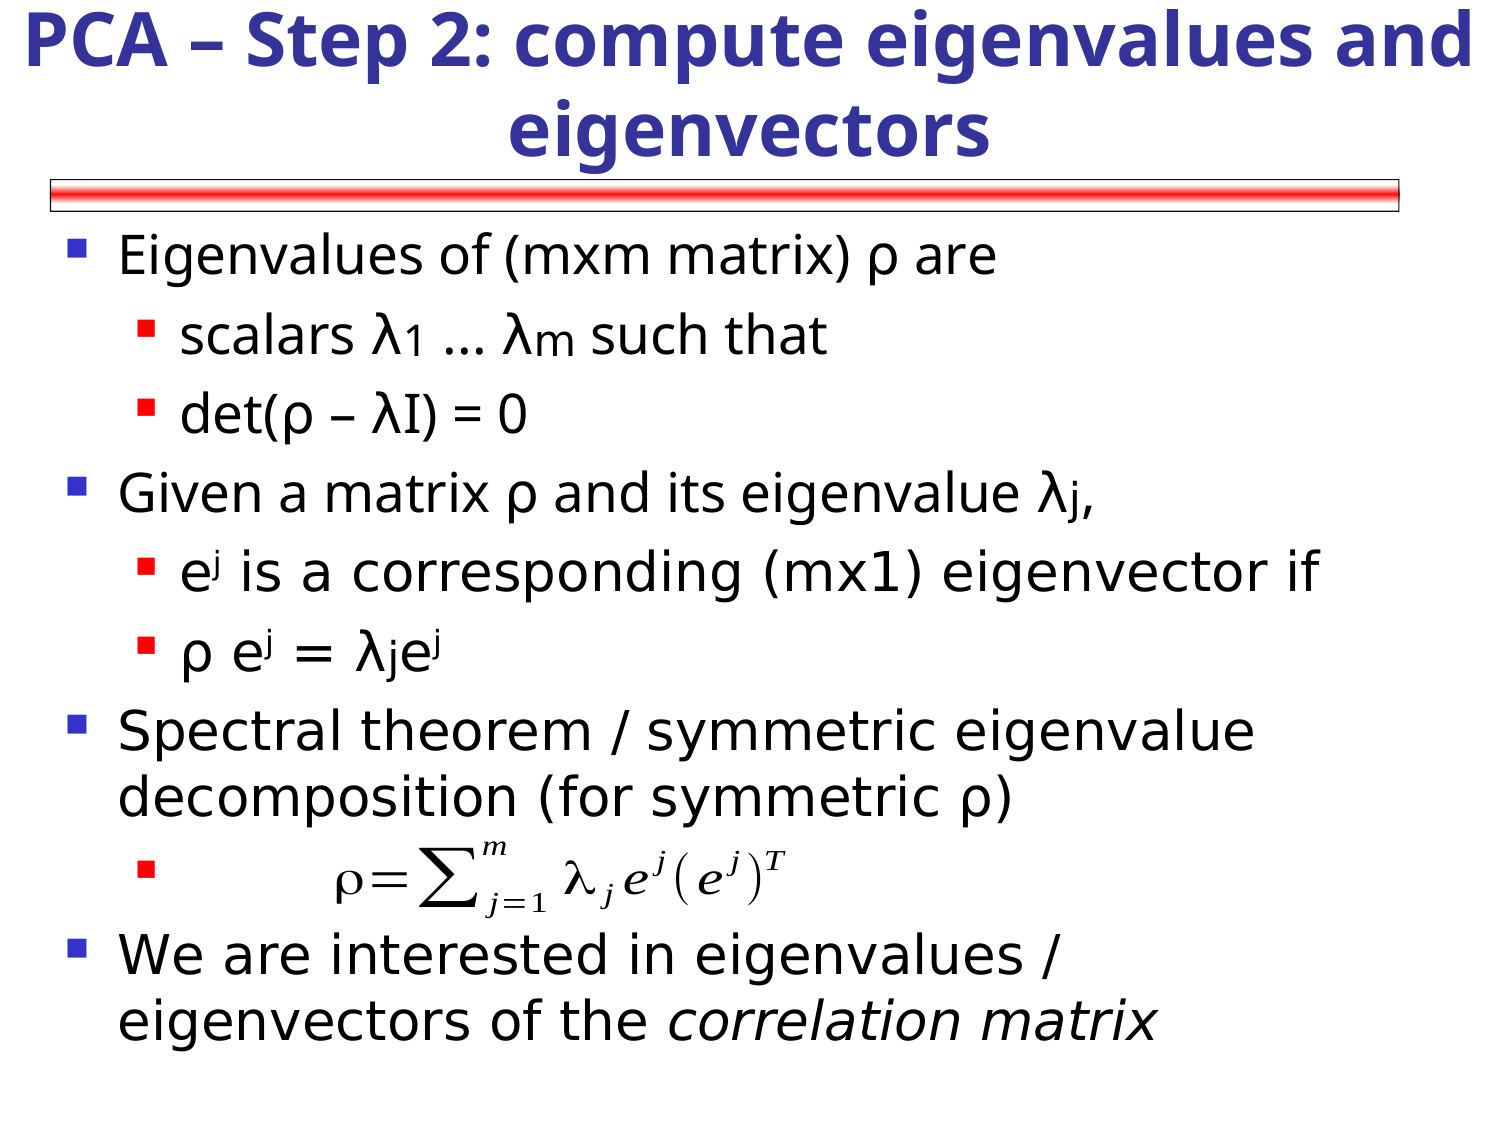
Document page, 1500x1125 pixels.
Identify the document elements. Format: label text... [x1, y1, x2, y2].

title PCA – Step 2: compute eigenvalues and eigenvectors [0, 0, 1500, 180]
chart [318, 827, 801, 920]
list Eigenvalues of (mxm matrix) ρ are scalars λ1 ... λm such that det(ρ – λI) = 0 Given a matrix ρ and its eigenvalue λj, ej is a corresponding (mx1) eigenvector if ρ ej = λjej Spectral theorem / symmetric eigenvalue decomposition (for symmetric ρ) We are interested in eigenvalues / eigenvectors of the correlation matrix [49, 212, 1425, 1066]
